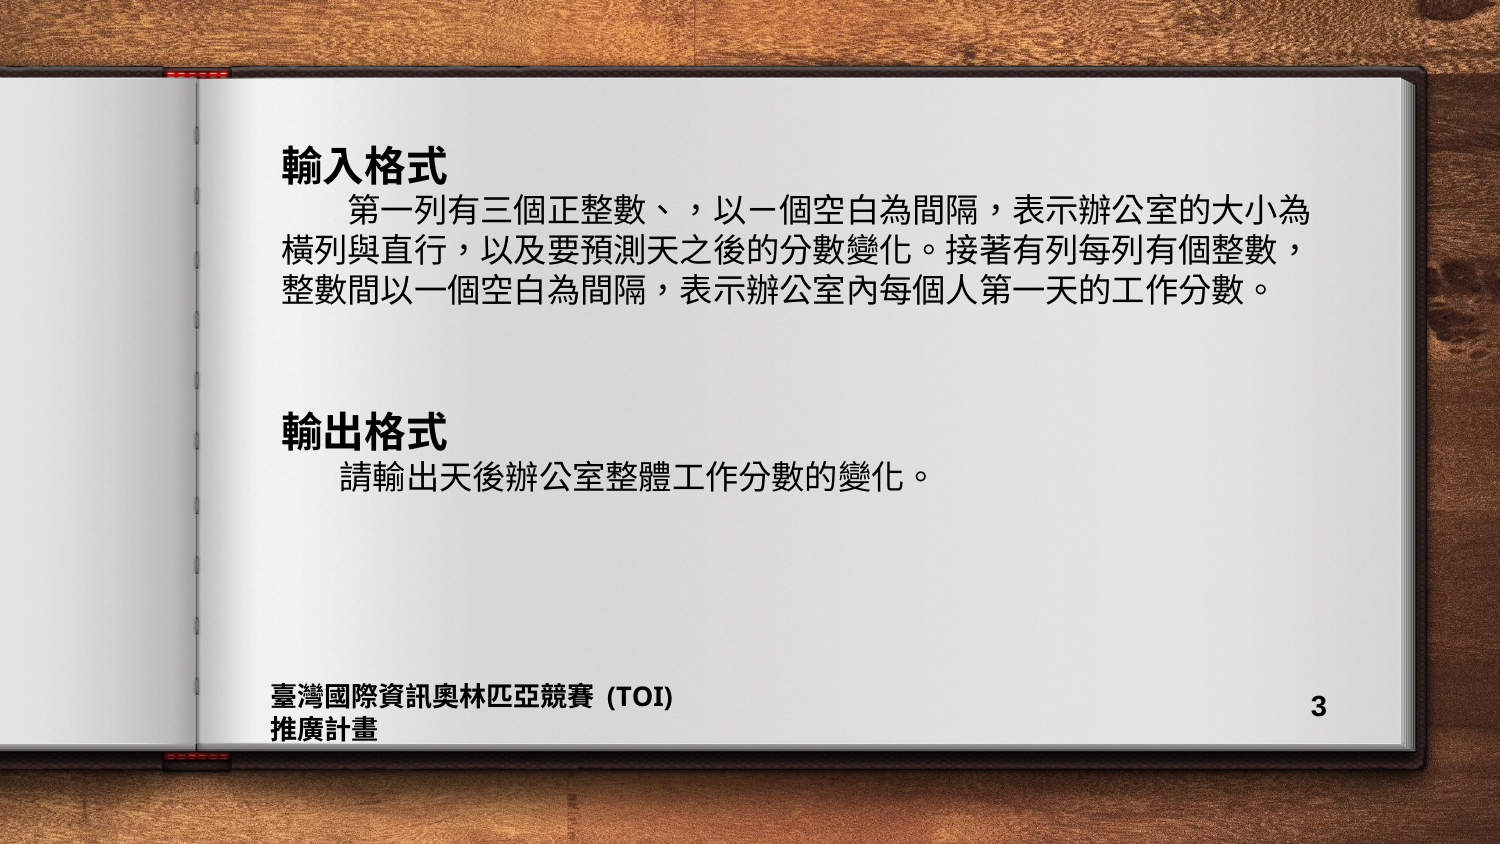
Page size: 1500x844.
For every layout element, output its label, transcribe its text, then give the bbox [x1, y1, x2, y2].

text_box 輸入格式 第一列有三個正整數、，以ㄧ個空白為間隔，表示辦公室的大小為橫列與直行，以及要預測天之後的分數變化。接著有列每列有個整數，整數間以一個空白為間隔，表示辦公室內每個人第一天的工作分數。 [266, 132, 1356, 364]
text_box 3 [1295, 672, 1386, 737]
text_box 輸出格式 請輸出天後辦公室整體工作分數的變化。 [266, 398, 1368, 590]
